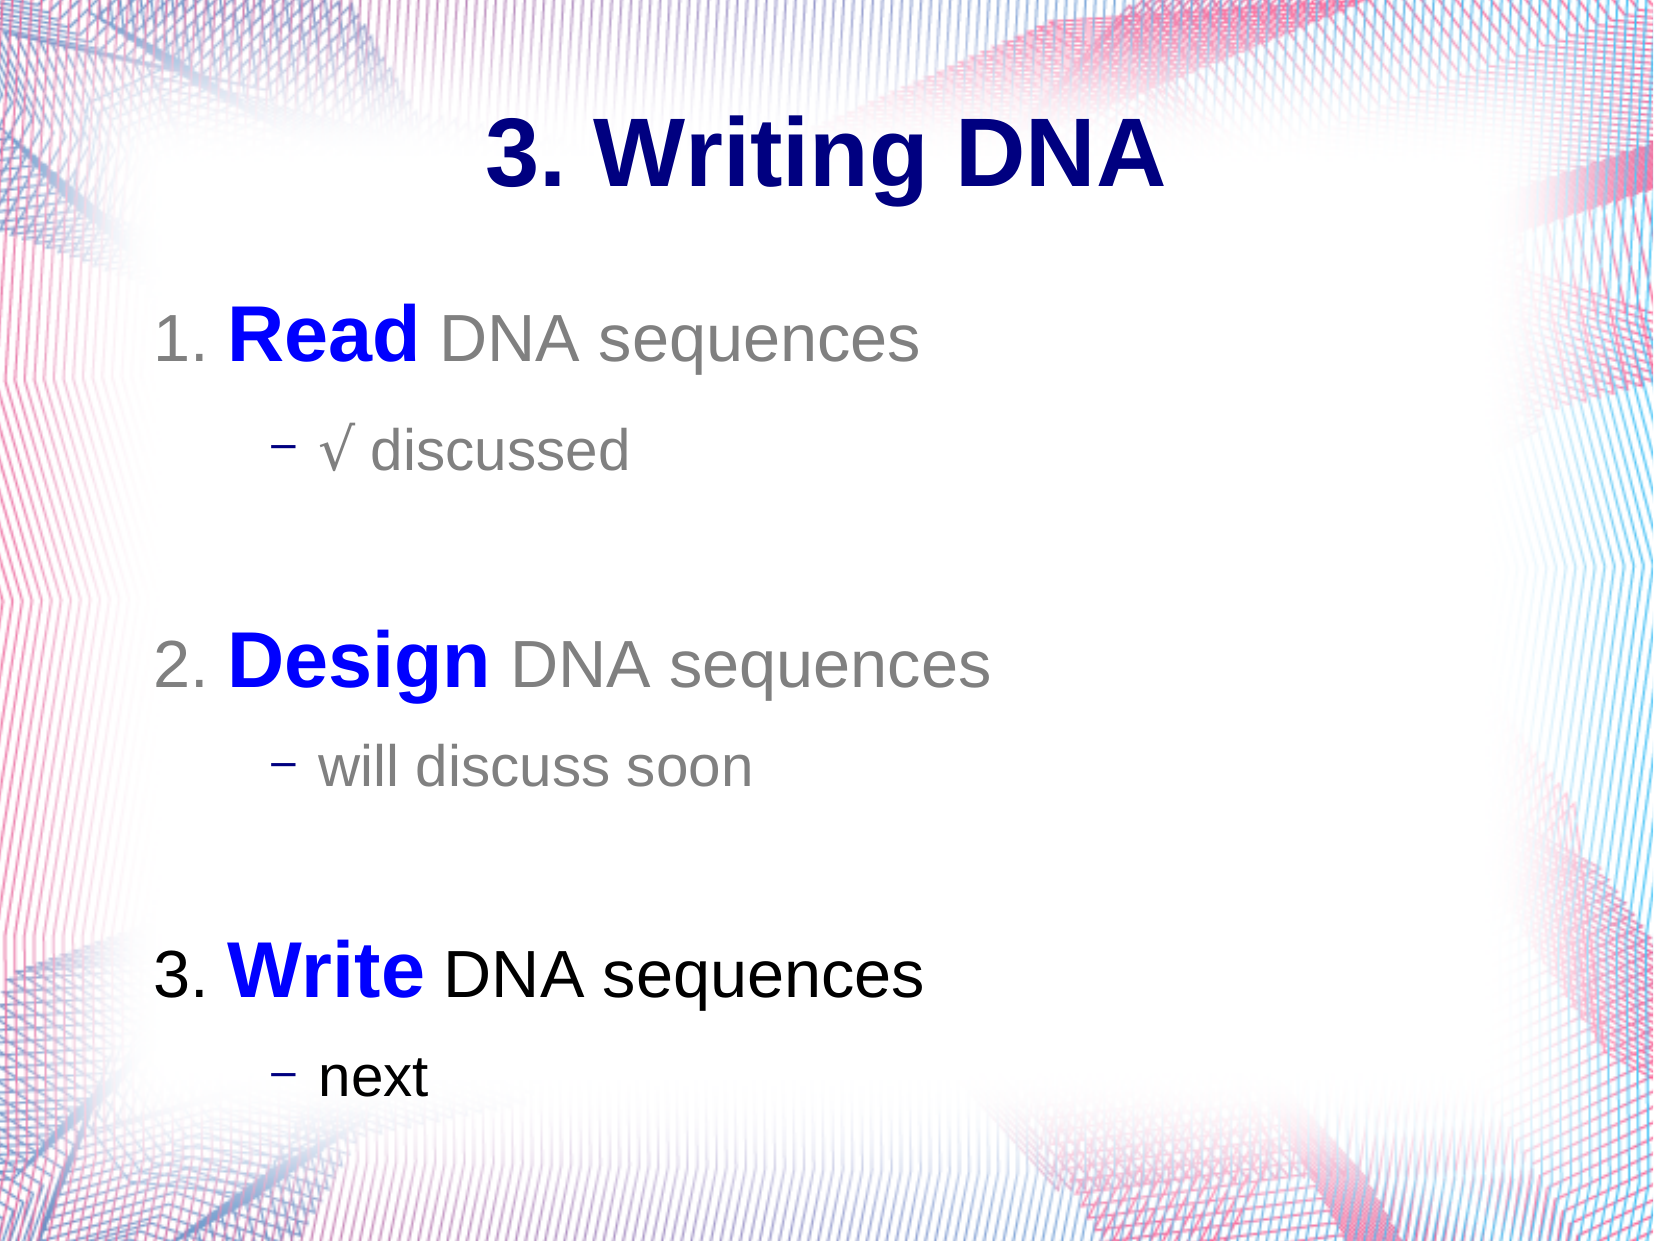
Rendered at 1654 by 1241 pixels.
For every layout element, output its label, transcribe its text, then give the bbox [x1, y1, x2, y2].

list 1. Read DNA sequences √ discussed 2. Design DNA sequences will discuss soon 3. Write DNA sequences next [82, 290, 1571, 1206]
title 3. Writing DNA [82, 49, 1571, 257]
picture [0, 0, 1654, 1241]
